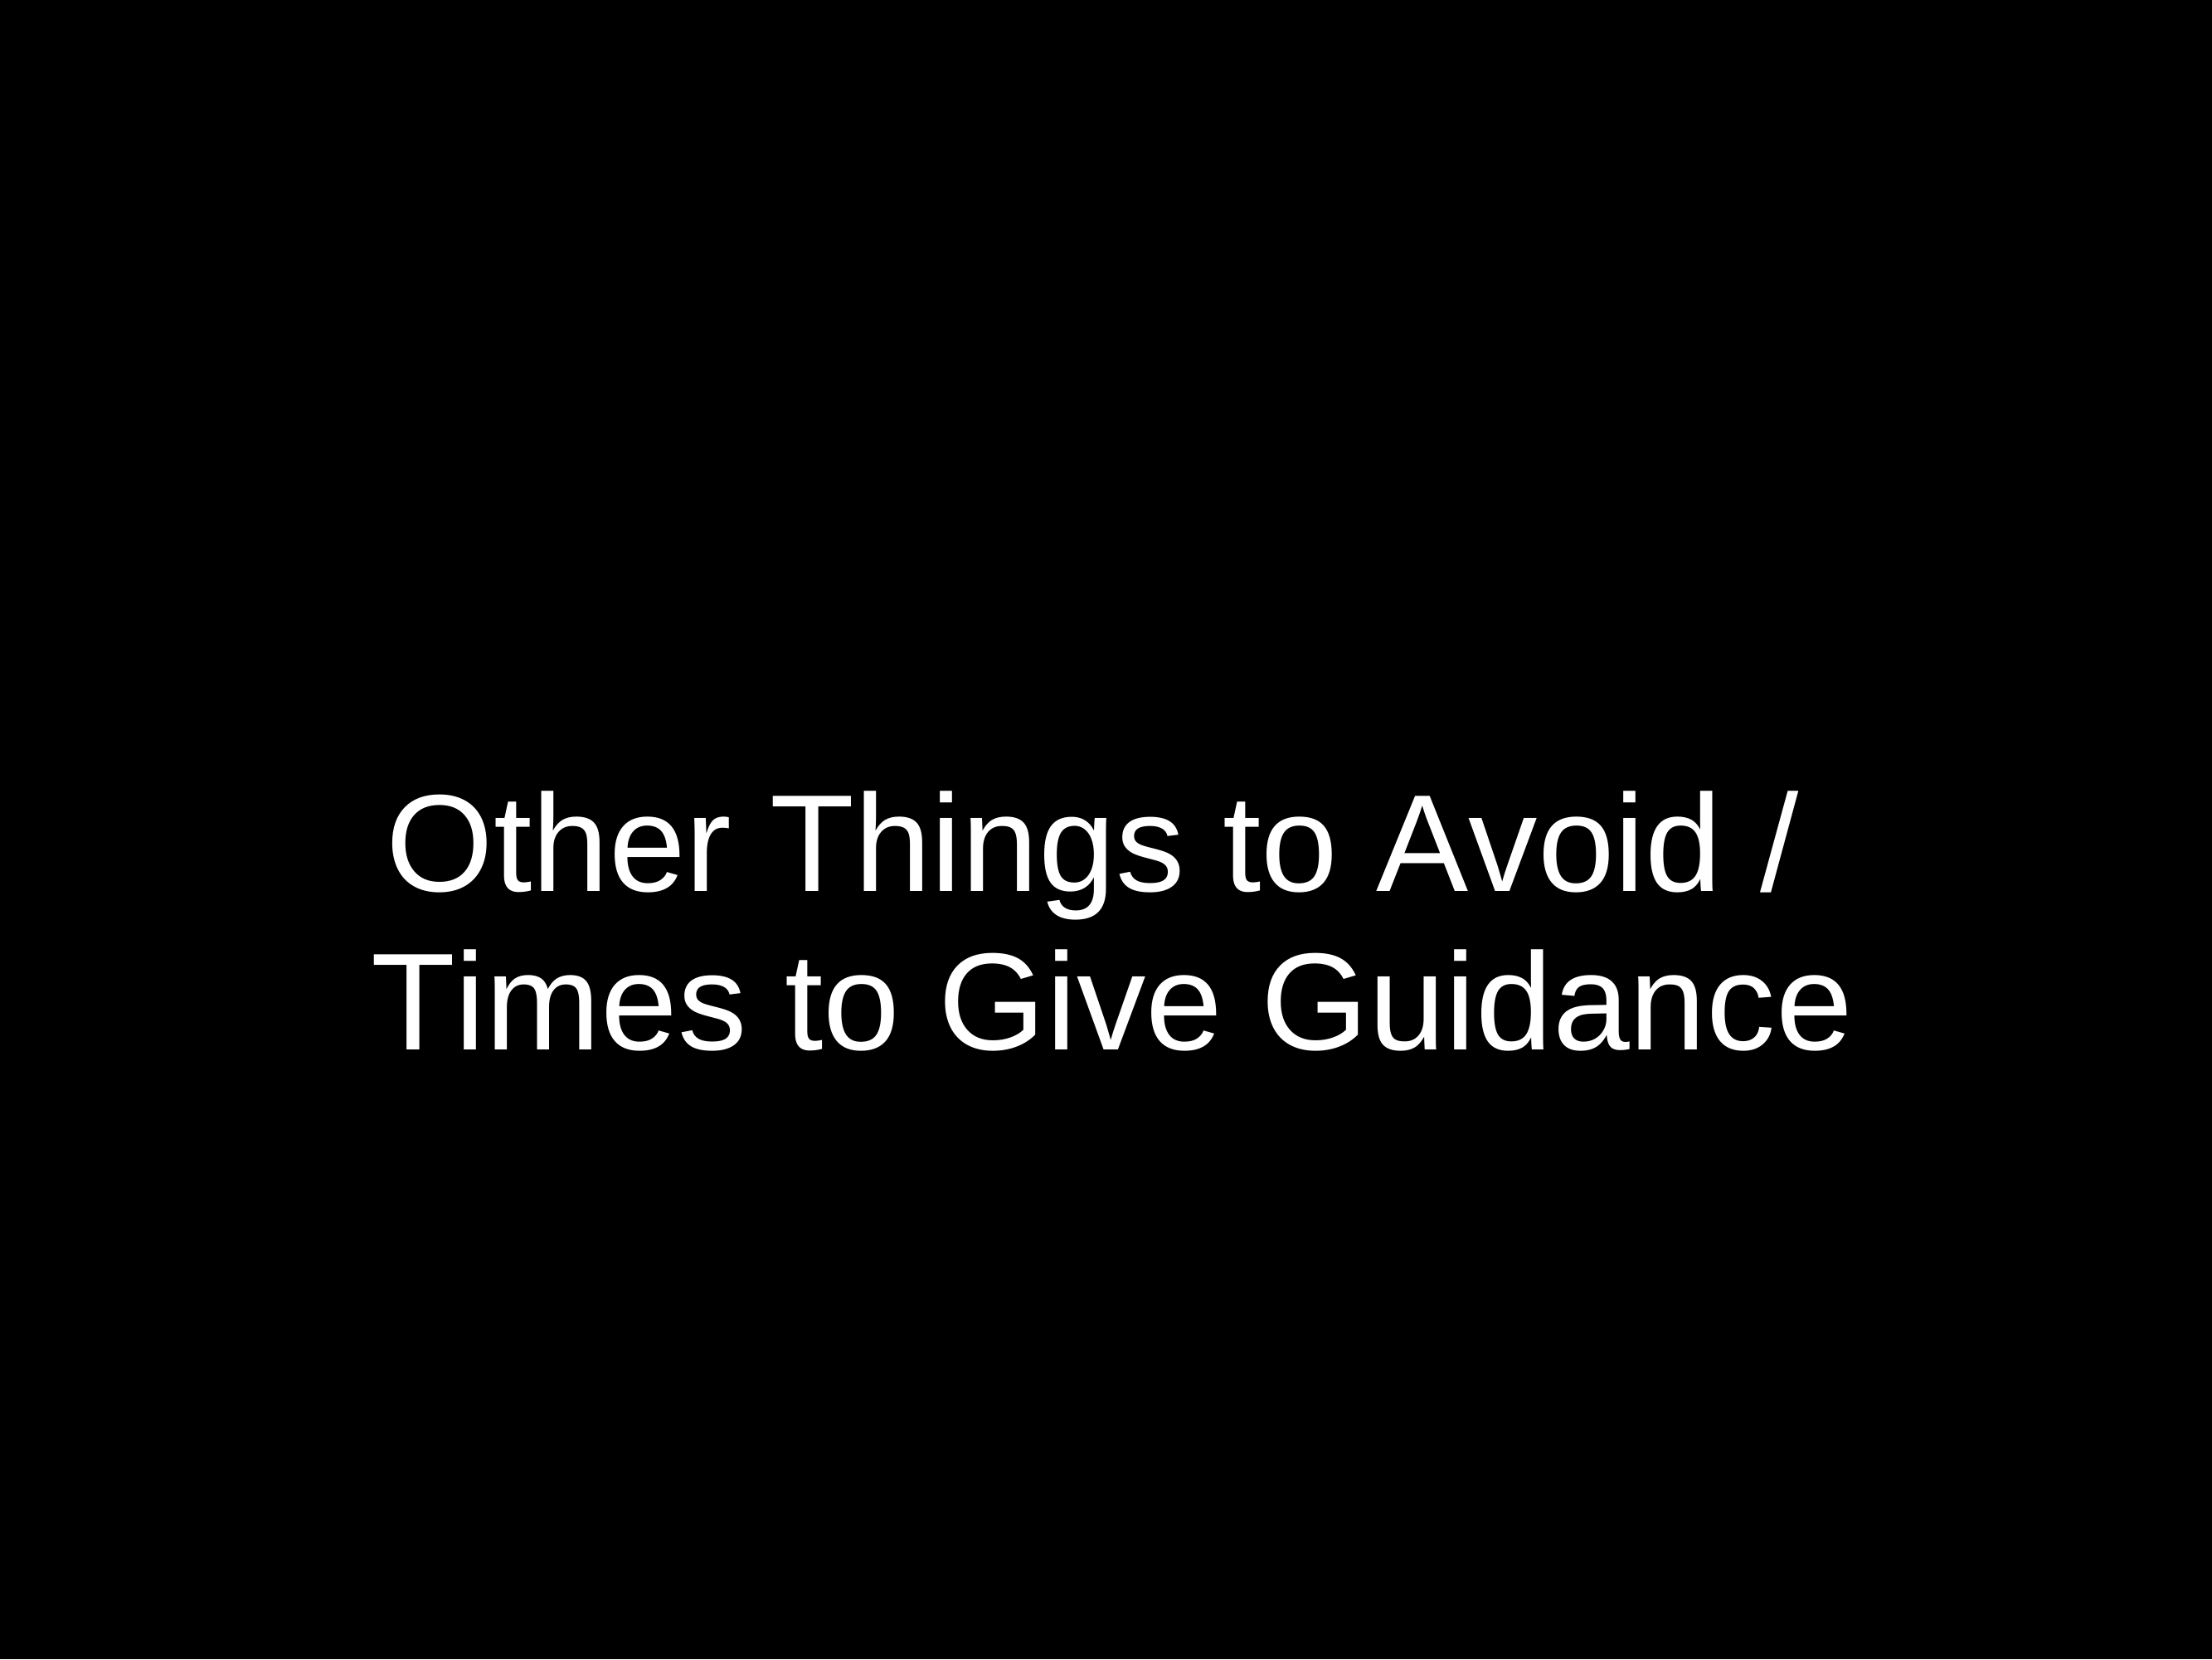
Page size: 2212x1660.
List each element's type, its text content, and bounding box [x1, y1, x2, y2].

text_box Other Things to Avoid / Times to Give Guidance [152, 763, 2059, 1079]
